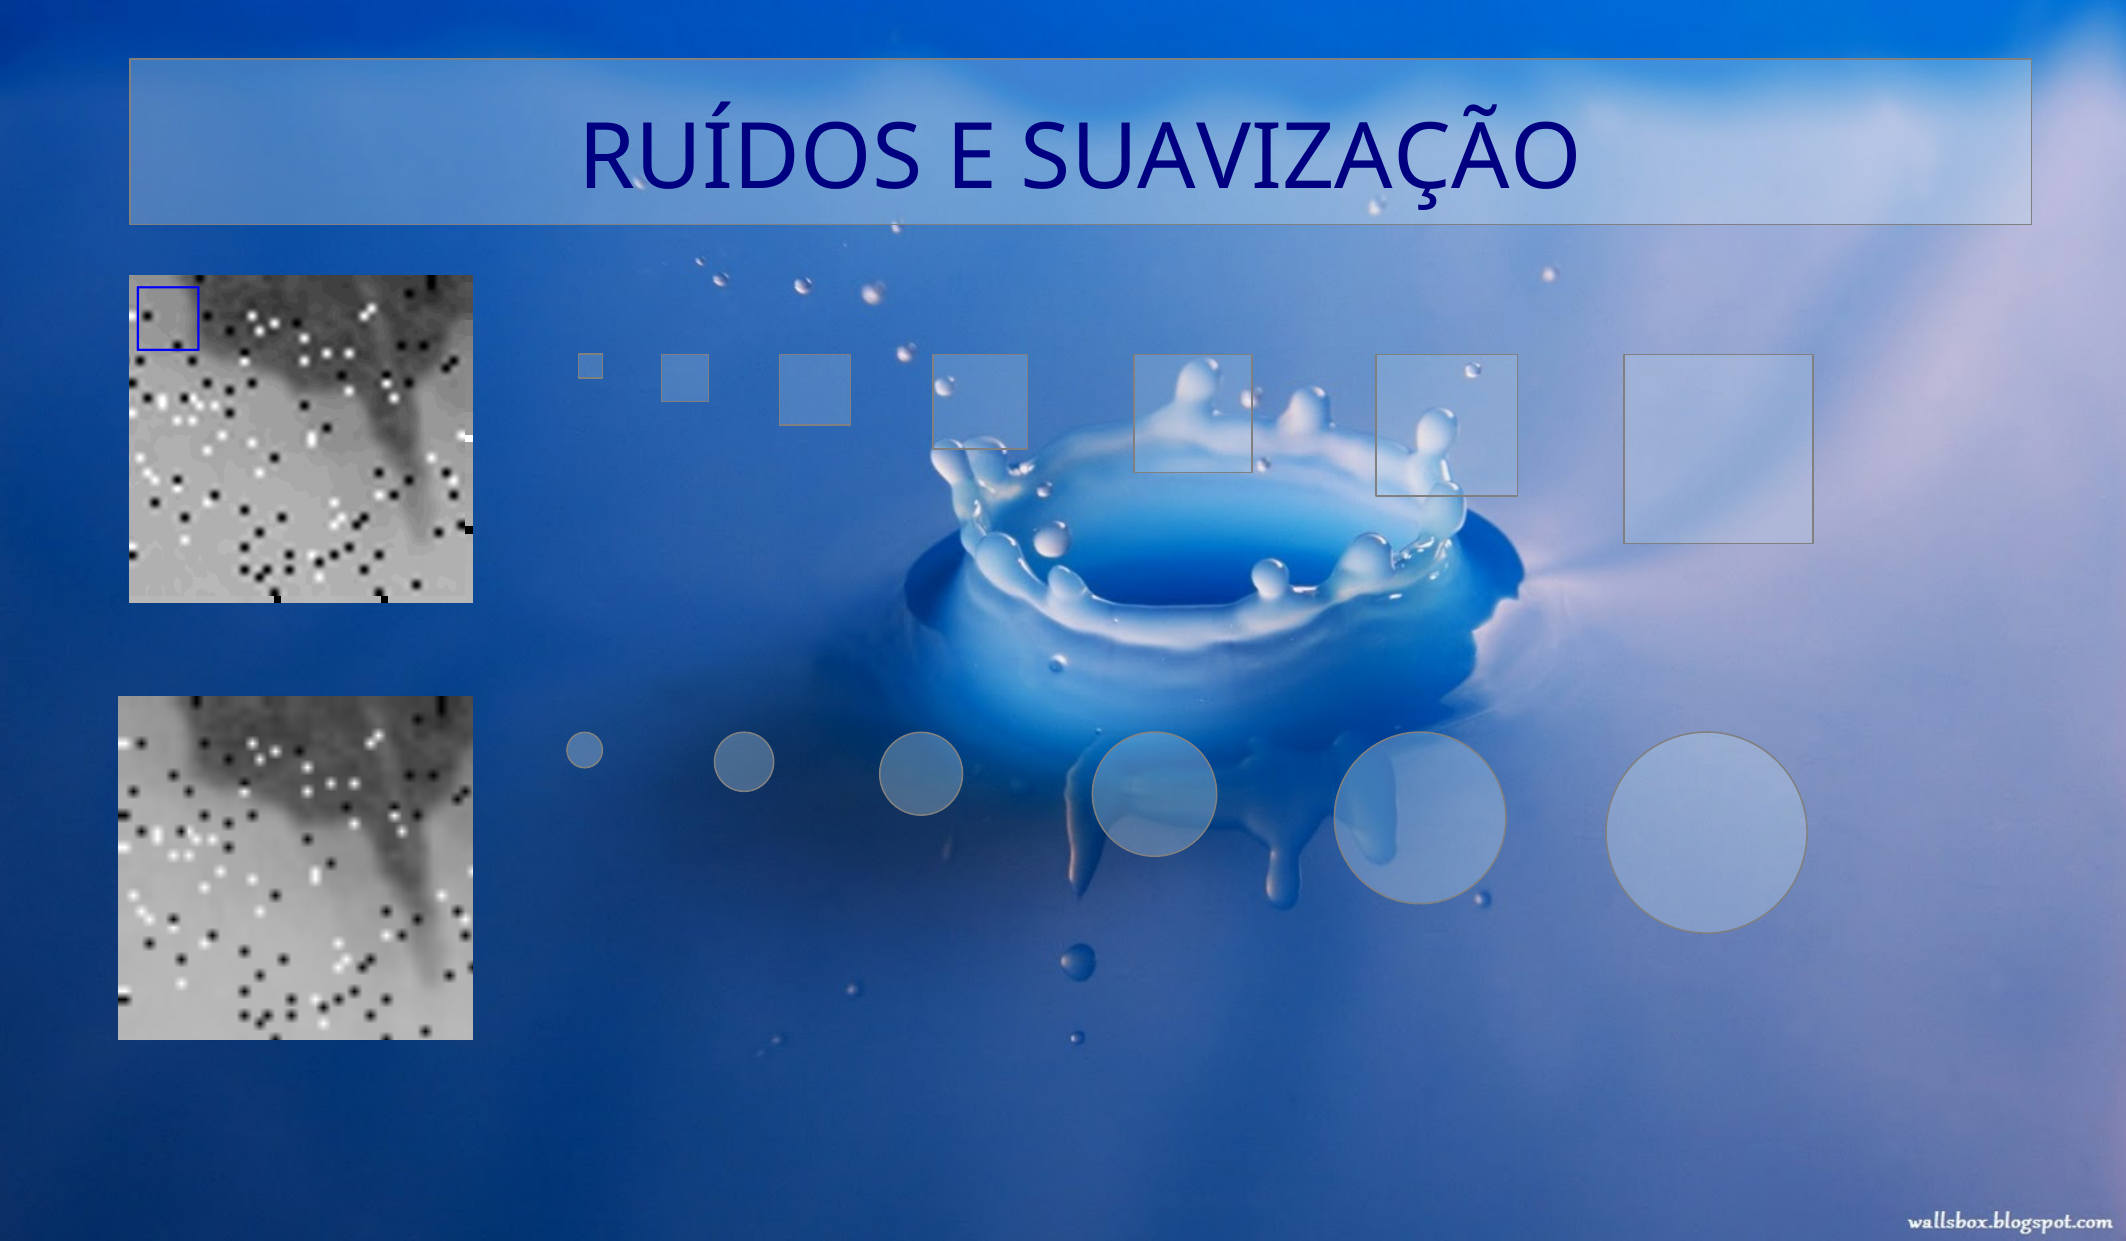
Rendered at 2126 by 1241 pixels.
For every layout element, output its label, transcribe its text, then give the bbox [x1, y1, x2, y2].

text_box [1133, 354, 1253, 473]
text_box [779, 354, 851, 426]
text_box [1092, 731, 1217, 857]
text_box [1375, 354, 1518, 497]
text_box [933, 354, 1028, 449]
text_box [1334, 732, 1507, 904]
text_box RUÍDOS E SUAVIZAÇÃO [129, 59, 2032, 225]
text_box [1623, 354, 1813, 544]
picture [0, 0, 2126, 1241]
text_box [879, 732, 963, 816]
text_box [578, 354, 603, 378]
text_box [1606, 732, 1808, 934]
text_box [566, 732, 603, 768]
text_box [661, 354, 709, 402]
text_box [714, 732, 774, 792]
